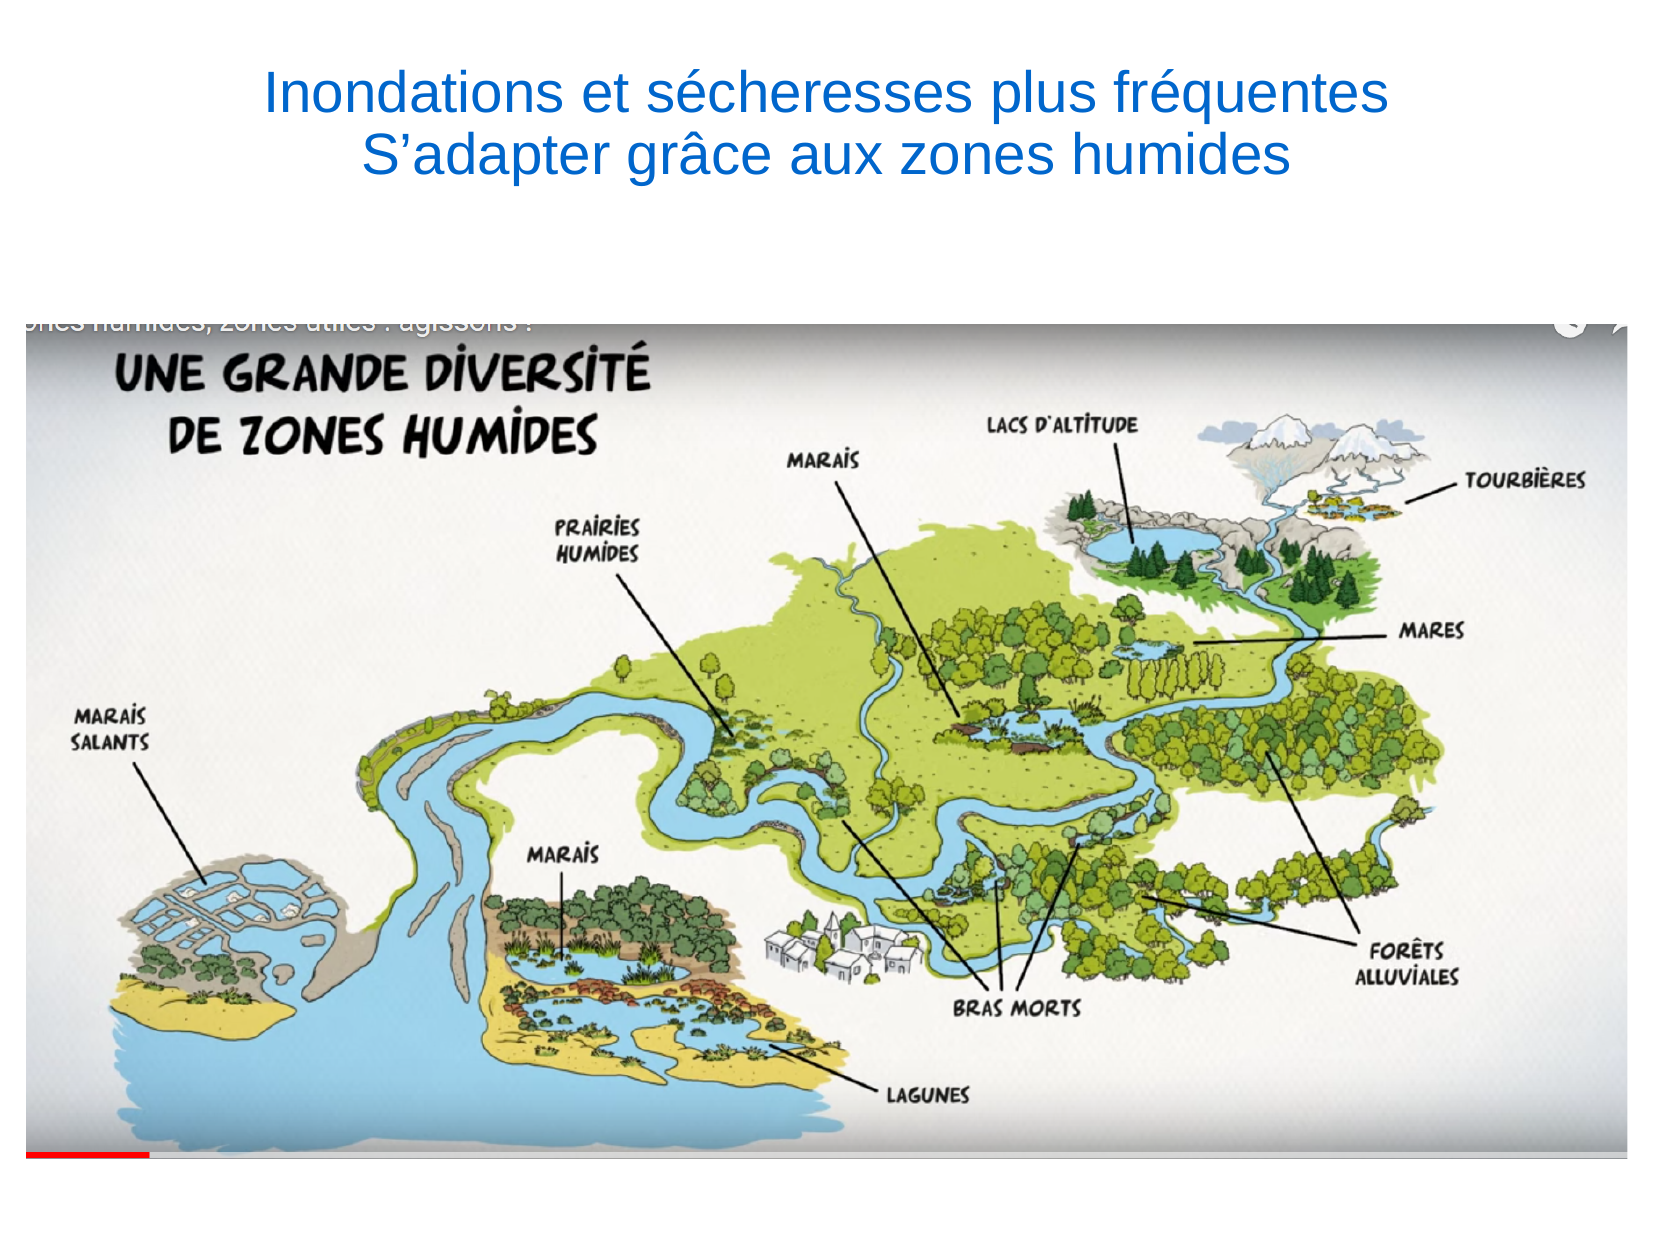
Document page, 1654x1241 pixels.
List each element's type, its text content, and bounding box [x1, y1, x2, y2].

picture [26, 324, 1628, 1159]
title Inondations et sécheresses plus fréquentes S’adapter grâce aux zones humides [83, 63, 1572, 200]
